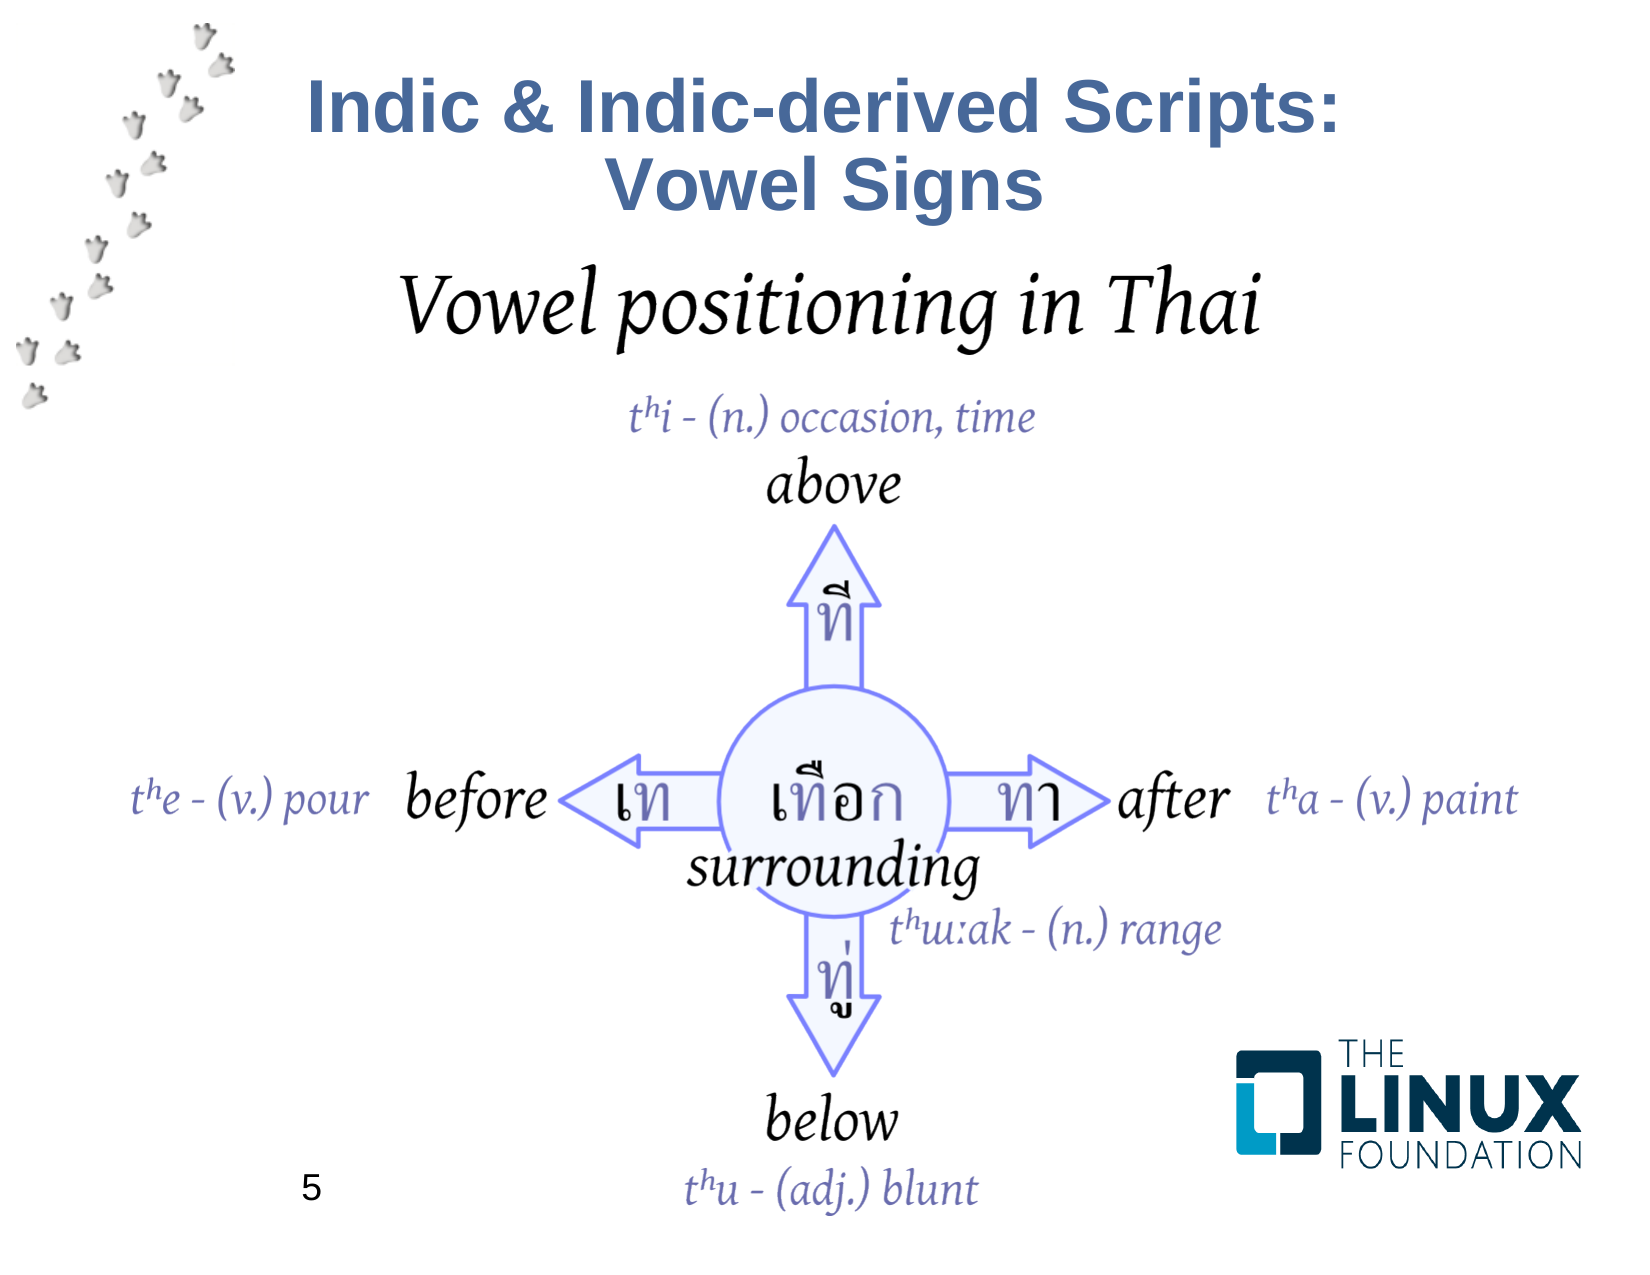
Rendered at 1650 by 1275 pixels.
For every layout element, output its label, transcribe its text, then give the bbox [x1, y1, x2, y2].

picture [16, 23, 1613, 1216]
title Indic & Indic-derived Scripts: Vowel Signs [135, 51, 1515, 245]
